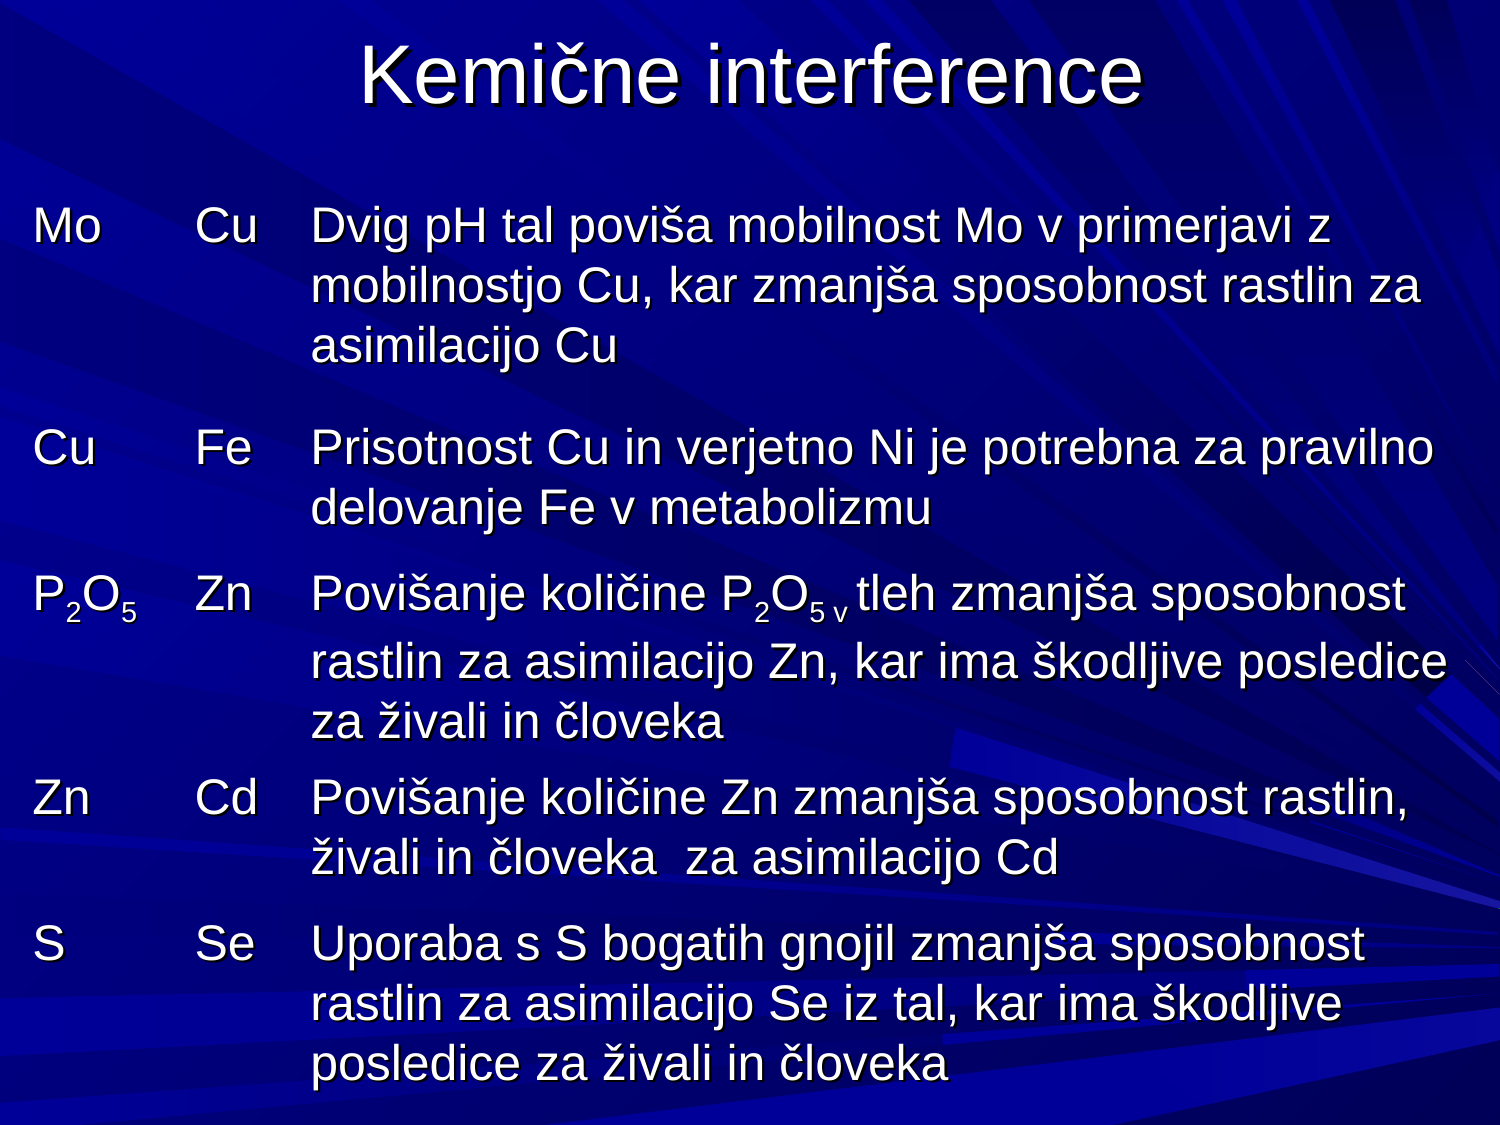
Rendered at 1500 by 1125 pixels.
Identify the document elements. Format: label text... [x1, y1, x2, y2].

table_header Mo [18, 185, 180, 407]
title Kemične interference [76, 12, 1427, 129]
table_header Dvig pH tal poviša mobilnost Mo v primerjavi z mobilnostjo Cu, kar zmanjša sposobnost rastlin za asimilacijo Cu [296, 185, 1482, 407]
table_cell Uporaba s S bogatih gnojil zmanjša sposobnost rastlin za asimilacijo Se iz tal, kar ima škodljive posledice za živali in človeka [296, 902, 1482, 1098]
table_cell Prisotnost Cu in verjetno Ni je potrebna za pravilno delovanje Fe v metabolizmu [296, 407, 1482, 553]
table_cell Povišanje količine Zn zmanjša sposobnost rastlin, živali in človeka za asimilacijo Cd [296, 756, 1482, 902]
table_cell Povišanje količine P2O5 v tleh zmanjša sposobnost rastlin za asimilacijo Zn, kar ima škodljive posledice za živali in človeka [296, 553, 1482, 756]
table_header Cu [180, 185, 296, 407]
table_cell Zn [180, 553, 296, 756]
table_cell Fe [180, 407, 296, 553]
table_cell Zn [18, 756, 180, 902]
table_cell Se [180, 902, 296, 1098]
table_cell S [18, 902, 180, 1098]
table_cell P2O5 [18, 553, 180, 756]
table_cell Cd [180, 756, 296, 902]
table_cell Cu [18, 407, 180, 553]
